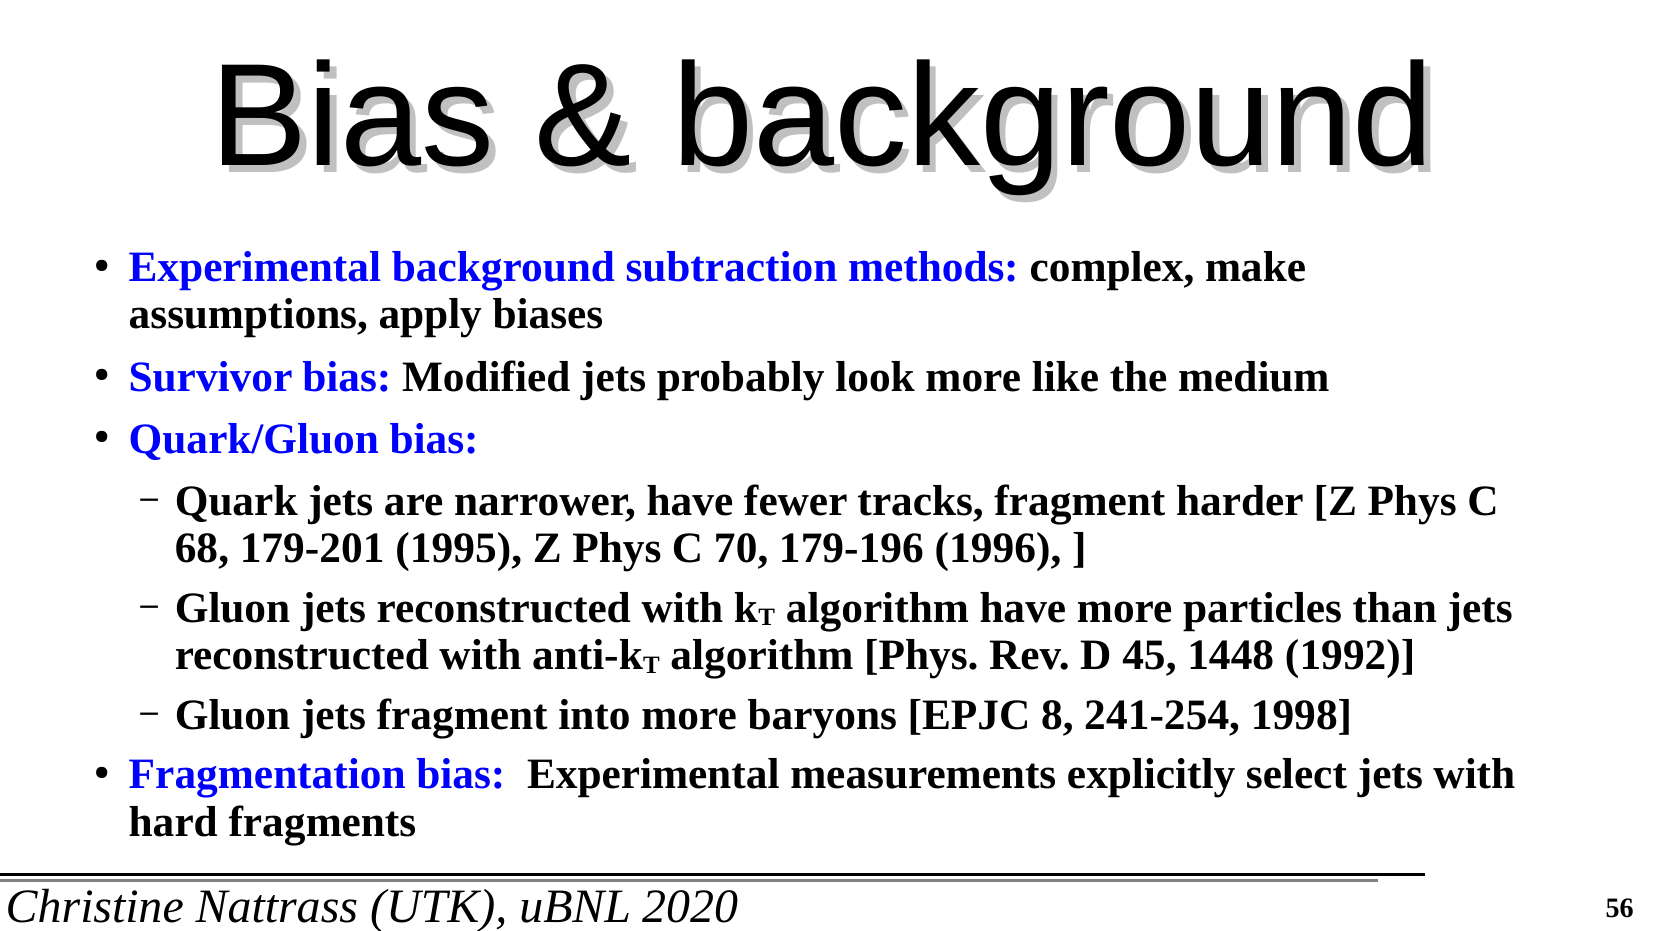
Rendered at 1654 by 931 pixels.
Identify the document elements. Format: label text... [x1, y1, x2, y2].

title Bias & background [166, 33, 1479, 197]
list Experimental background subtraction methods: complex, make assumptions, apply biases Survivor bias: Modified jets probably look more like the medium Quark/Gluon bias: Quark jets are narrower, have fewer tracks, fragment harder [Z Phys C 68, 179-201 (1995), Z Phys C 70, 179-196 (1996), ] Gluon jets reconstructed with kT algorithm have more particles than jets reconstructed with anti-kT algorithm [Phys. Rev. D 45, 1448 (1992)] Gluon jets fragment into more baryons [EPJC 8, 241-254, 1998] Fragmentation bias: Experimental measurements explicitly select jets with hard fragments [82, 242, 1538, 852]
